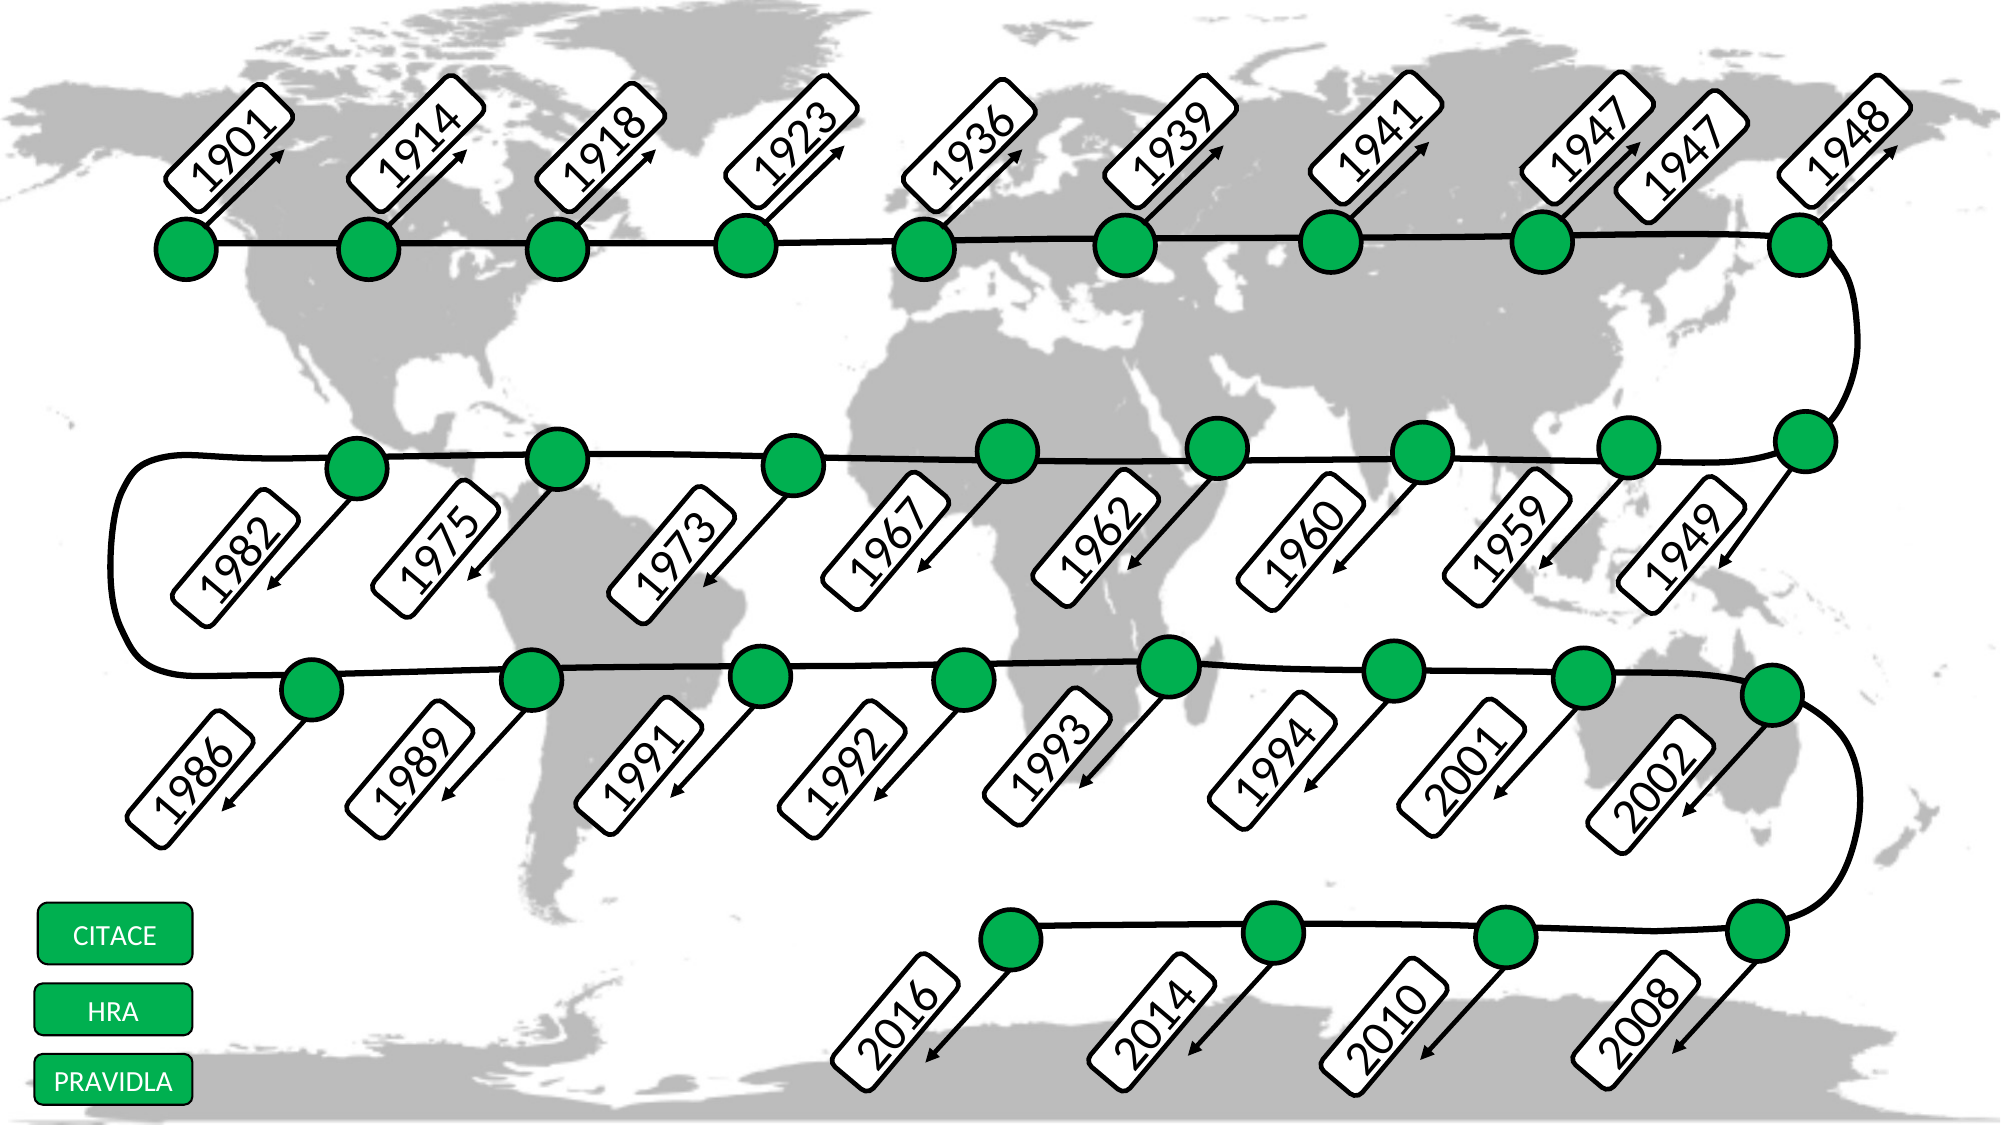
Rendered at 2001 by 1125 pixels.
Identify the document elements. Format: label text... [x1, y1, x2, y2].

text_box [155, 218, 217, 280]
text_box 1960 [1237, 473, 1364, 611]
text_box 1962 [1032, 469, 1159, 607]
text_box [1511, 211, 1573, 273]
text_box 1994 [1209, 692, 1336, 830]
text_box [1742, 665, 1803, 726]
text_box [1138, 636, 1200, 698]
text_box PRAVIDLA [34, 1053, 193, 1105]
text_box 1975 [372, 479, 499, 618]
text_box 1901 [165, 84, 293, 212]
text_box 2008 [1572, 952, 1699, 1090]
text_box 1923 [725, 75, 858, 208]
text_box [1243, 902, 1304, 964]
text_box HRA [34, 983, 193, 1036]
text_box [1186, 418, 1248, 479]
text_box [933, 649, 995, 711]
text_box 1973 [608, 486, 735, 624]
text_box 1989 [346, 700, 473, 839]
text_box [762, 435, 824, 496]
text_box [977, 421, 1038, 482]
text_box [893, 218, 955, 280]
text_box 1918 [536, 83, 665, 212]
text_box 2001 [1398, 699, 1525, 837]
text_box [1775, 411, 1837, 472]
text_box 1993 [984, 687, 1111, 826]
text_box 2002 [1587, 716, 1714, 854]
text_box [1598, 417, 1660, 479]
text_box 1982 [172, 489, 299, 627]
text_box 1986 [126, 710, 254, 849]
text_box [1553, 647, 1614, 709]
text_box [1300, 211, 1362, 273]
text_box [281, 659, 342, 721]
text_box 2010 [1320, 958, 1448, 1096]
text_box 1967 [822, 472, 949, 610]
text_box 1941 [1310, 71, 1443, 205]
text_box 1991 [575, 697, 702, 835]
text_box 1914 [348, 75, 484, 212]
text_box 2014 [1088, 953, 1215, 1092]
text_box 2016 [832, 953, 959, 1092]
text_box 1939 [1104, 75, 1237, 208]
text_box [1392, 422, 1453, 483]
text_box [980, 909, 1042, 970]
text_box [1363, 640, 1425, 702]
text_box [715, 215, 777, 277]
text_box 1948 [1778, 75, 1911, 208]
text_box [527, 218, 588, 280]
text_box [1727, 901, 1788, 962]
text_box 1947 [1521, 71, 1654, 205]
text_box CITACE [37, 902, 193, 965]
text_box 1947 [1615, 90, 1748, 223]
text_box 1959 [1444, 468, 1571, 607]
text_box [338, 218, 399, 280]
text_box 1992 [779, 700, 906, 839]
text_box 1949 [1618, 476, 1745, 614]
text_box [730, 646, 791, 707]
text_box [1094, 215, 1156, 276]
text_box 1936 [903, 79, 1036, 212]
text_box [1475, 907, 1537, 968]
picture [0, 0, 2001, 1125]
text_box [501, 649, 562, 711]
text_box [326, 438, 388, 499]
text_box [527, 428, 588, 490]
text_box [1769, 214, 1830, 276]
